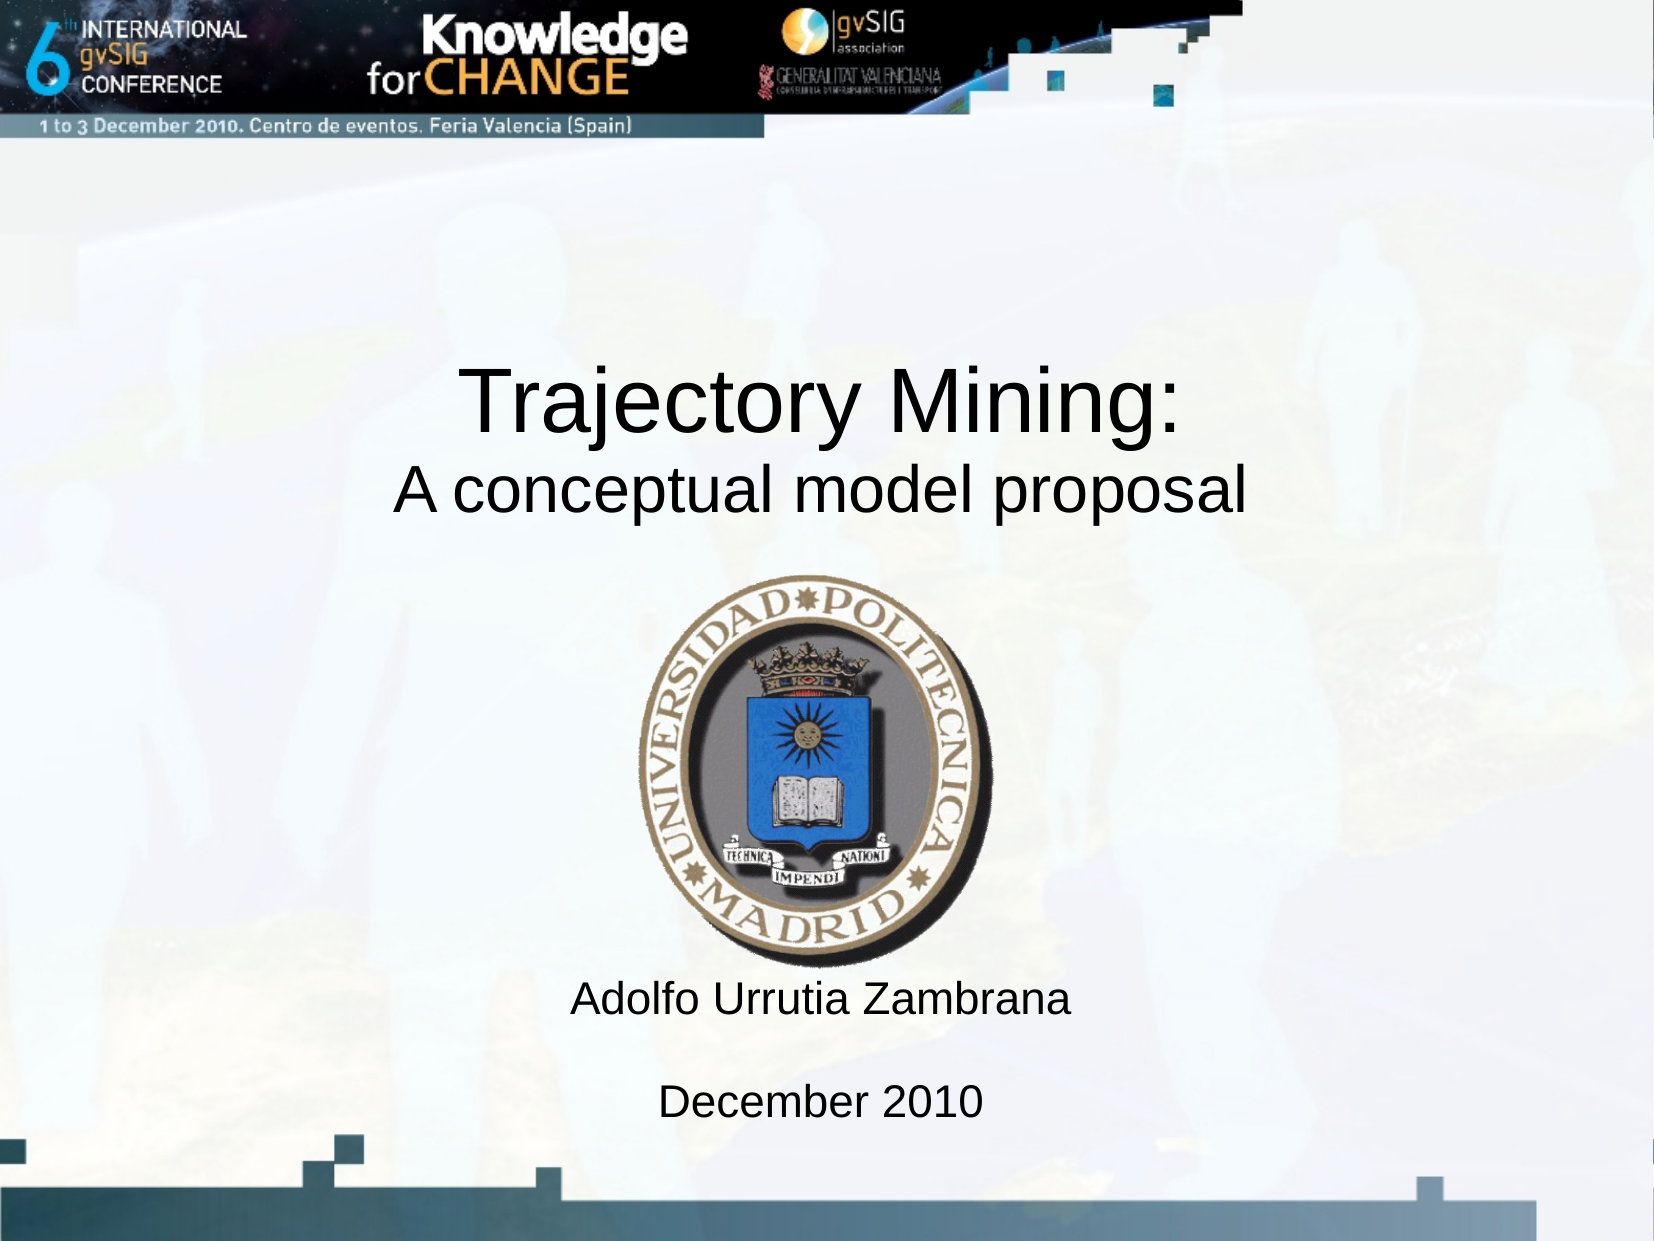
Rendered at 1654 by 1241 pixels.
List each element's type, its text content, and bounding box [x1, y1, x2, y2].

picture [0, 0, 1654, 1241]
text_box Adolfo Urrutia Zambrana December 2010 [76, 927, 1565, 1174]
text_box Trajectory Mining: A conceptual model proposal [76, 315, 1565, 562]
